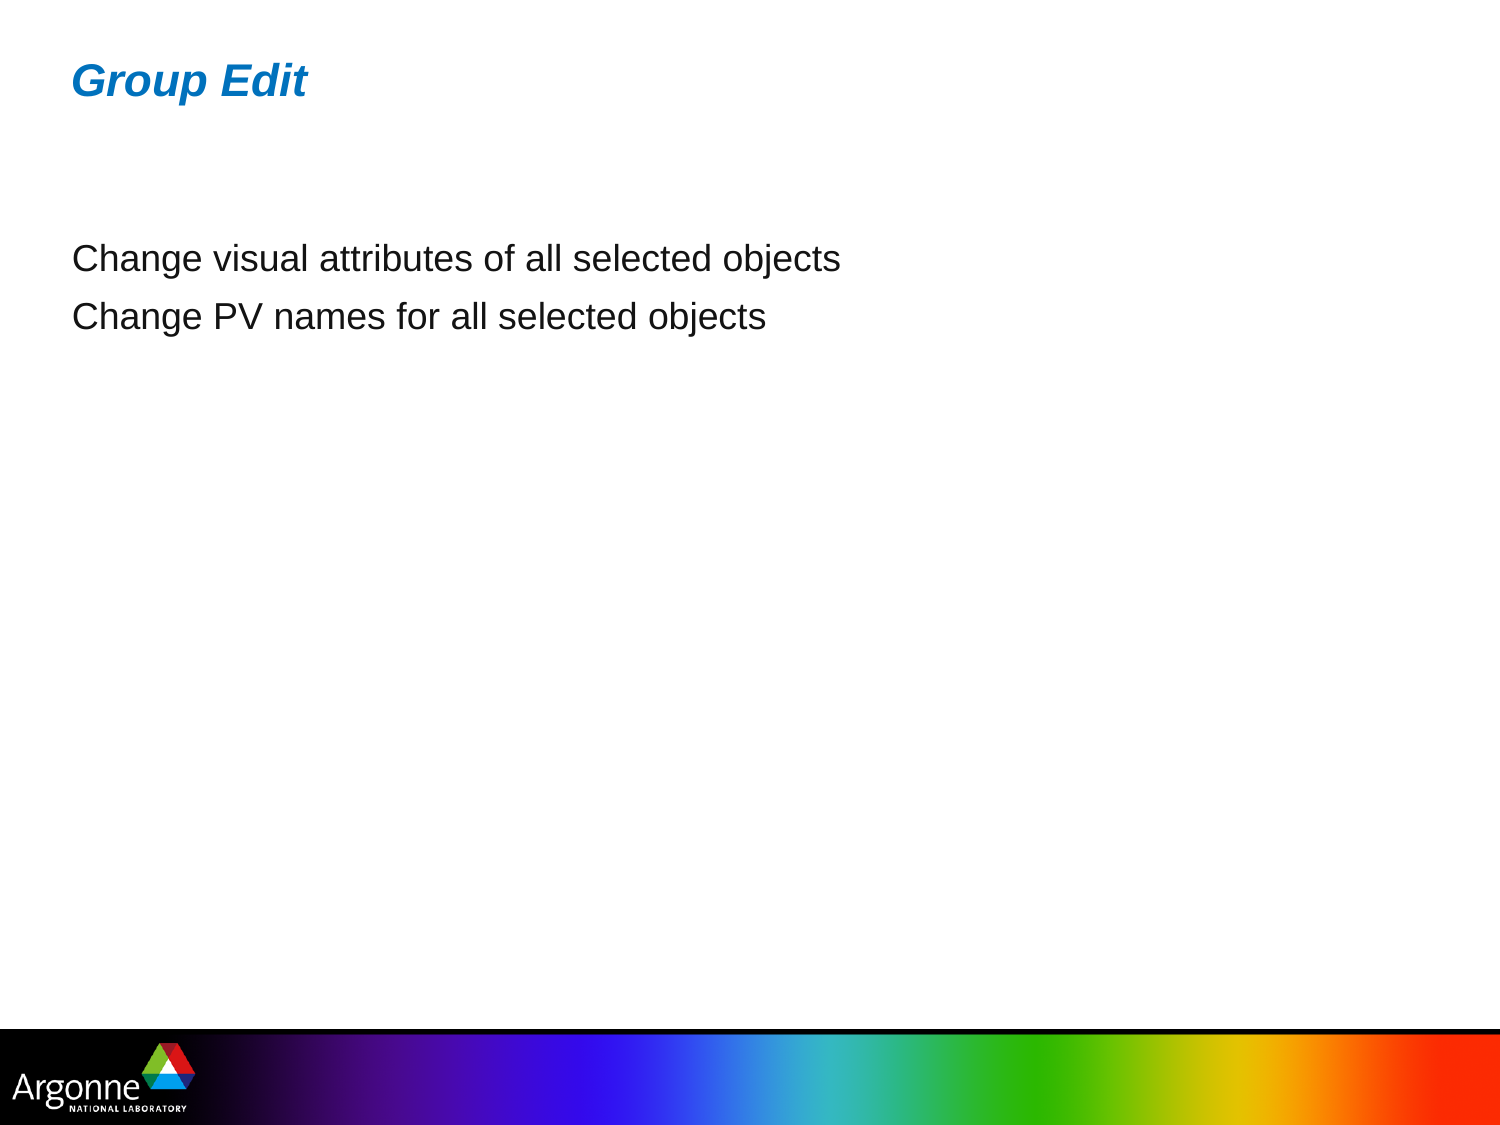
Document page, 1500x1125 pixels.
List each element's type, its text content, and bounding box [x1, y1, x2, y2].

list Change visual attributes of all selected objects Change PV names for all selected objects [56, 229, 1359, 740]
title Group Edit [55, 40, 1361, 125]
picture [0, 1029, 1500, 1125]
